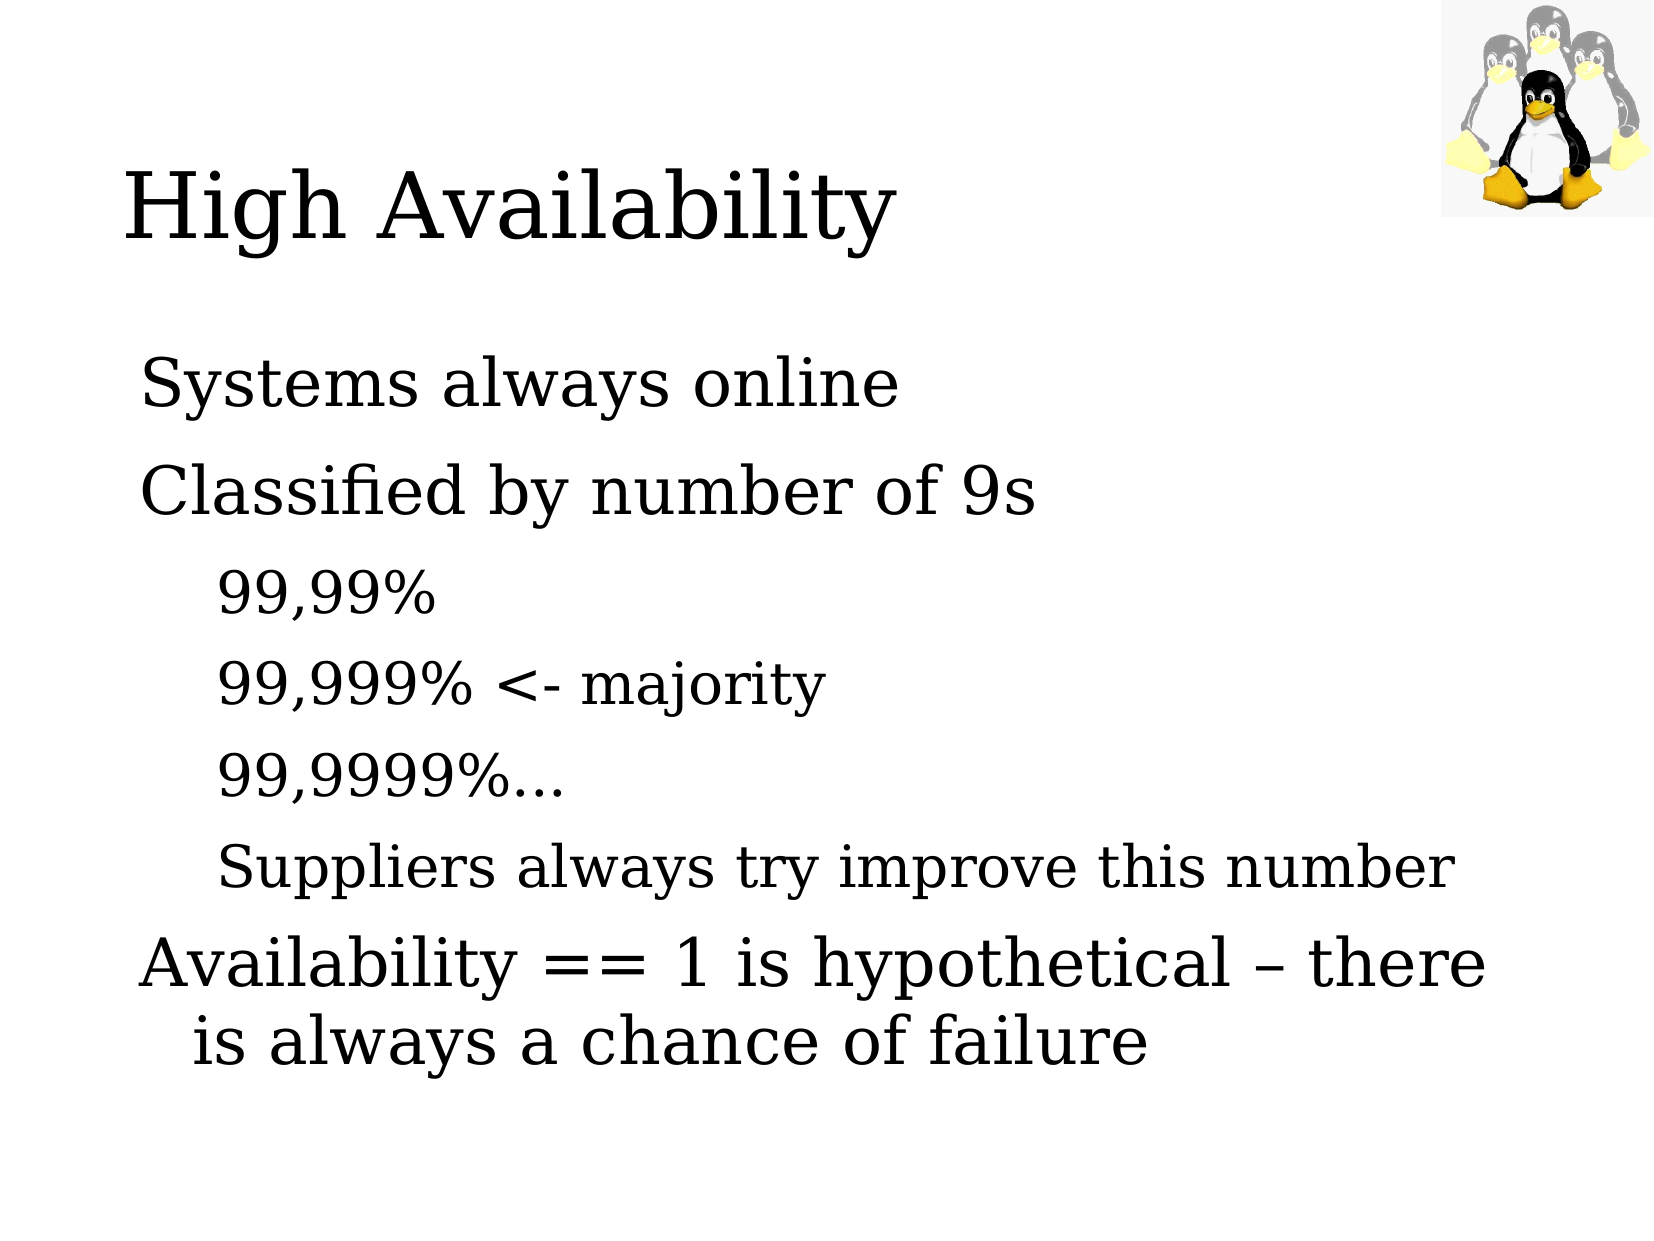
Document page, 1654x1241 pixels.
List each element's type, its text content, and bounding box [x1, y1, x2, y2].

title High Availability [121, 102, 1534, 311]
picture [1441, 0, 1654, 217]
list Systems always online Classified by number of 9s 99,99% 99,999% <- majority 99,9999%... Suppliers always try improve this number Availability == 1 is hypothetical – there is always a chance of failure [121, 344, 1534, 1127]
